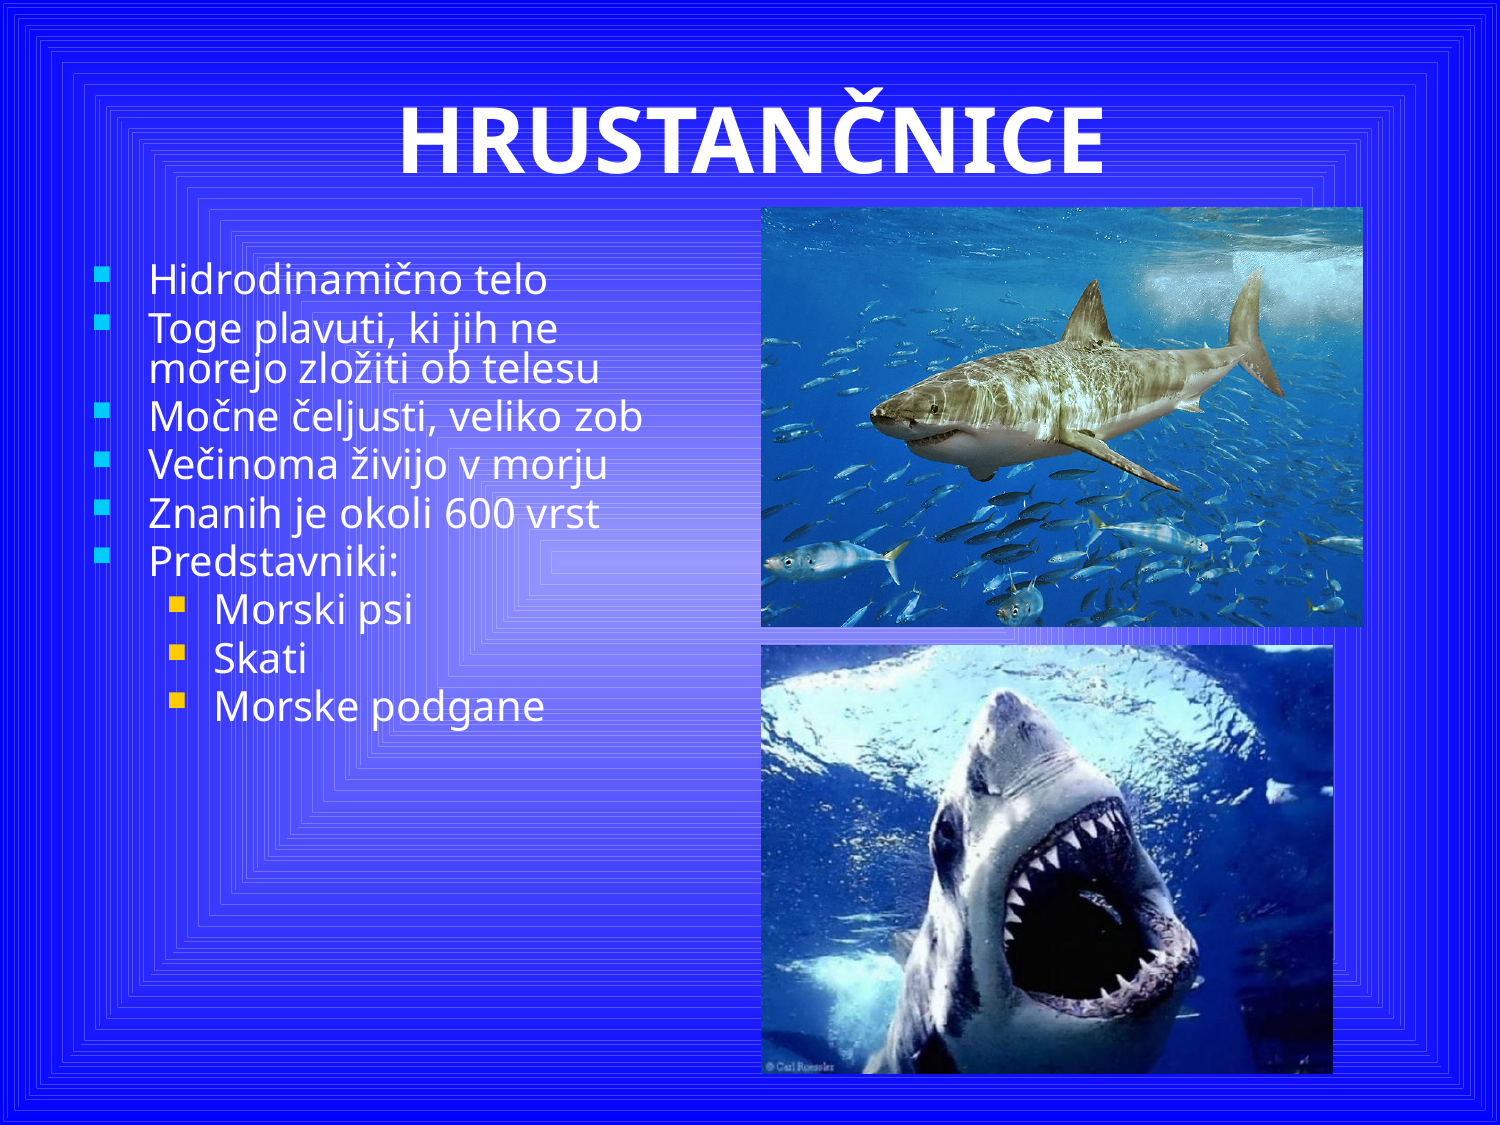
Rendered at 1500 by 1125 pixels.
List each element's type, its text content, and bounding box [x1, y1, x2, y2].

title HRUSTANČNICE [76, 42, 1427, 231]
picture [761, 207, 1363, 627]
list Hidrodinamično telo Toge plavuti, ki jih ne morejo zložiti ob telesu Močne čeljusti, veliko zob Večinoma živijo v morju Znanih je okoli 600 vrst Predstavniki: Morski psi Skati Morske podgane [76, 255, 681, 858]
picture [761, 645, 1333, 1074]
